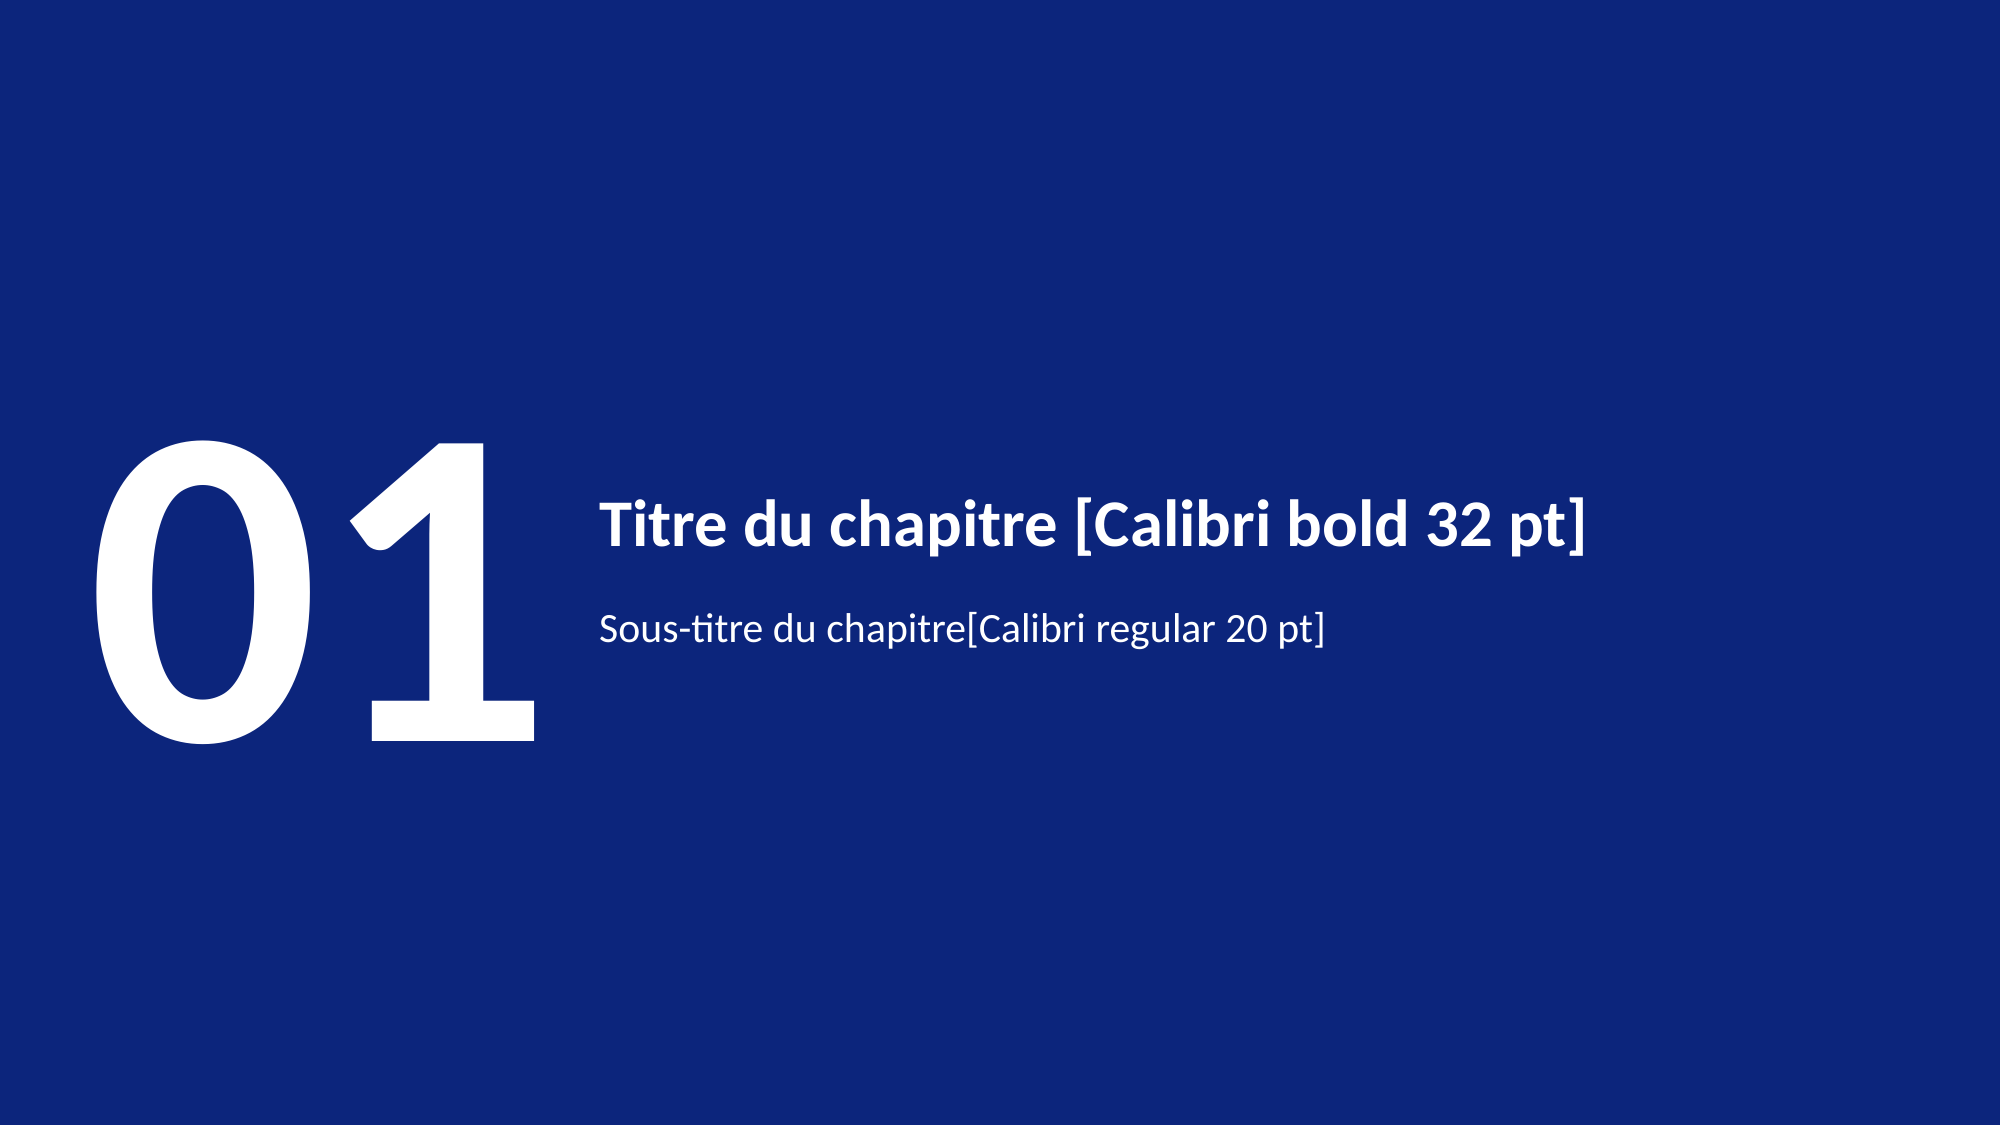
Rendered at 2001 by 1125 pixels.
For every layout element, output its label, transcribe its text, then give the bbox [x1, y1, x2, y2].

text_box 01 [71, 275, 663, 784]
text_box Titre du chapitre [Calibri bold 32 pt] Sous-titre du chapitre[Calibri regular 20 pt] [584, 386, 1860, 826]
